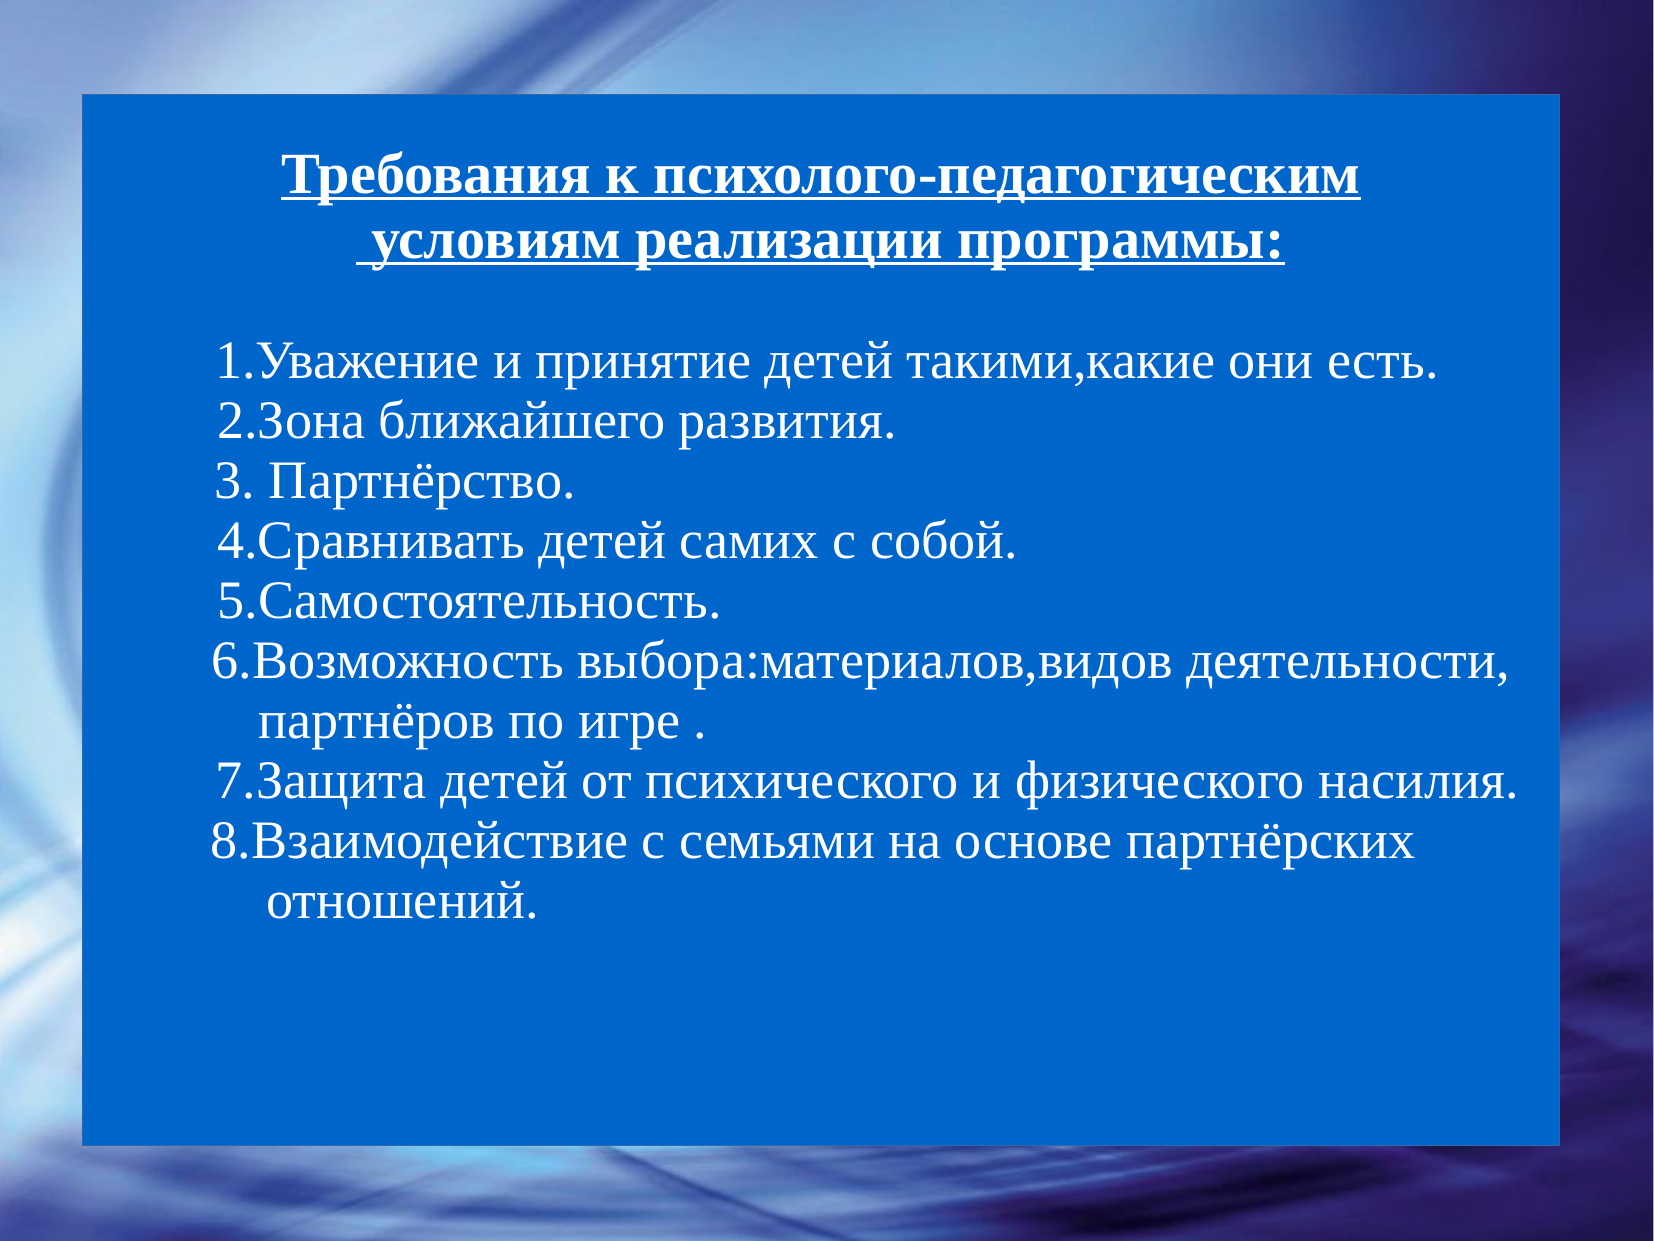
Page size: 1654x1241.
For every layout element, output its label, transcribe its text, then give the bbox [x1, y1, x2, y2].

text_box Требования к психолого-педагогическим условиям реализации программы: 1.Уважение и принятие детей такими,какие они есть. 2.Зона ближайшего развития. 3. Партнёрство. 4.Сравнивать детей самих с собой. 5.Самостоятельность. 6.Возможность выбора:материалов,видов деятельности, партнёров по игре . 7.Защита детей от психического и физического насилия. 8.Взаимодействие с семьями на основе партнёрских отношений. [82, 94, 1560, 1146]
picture [0, 0, 1654, 1241]
